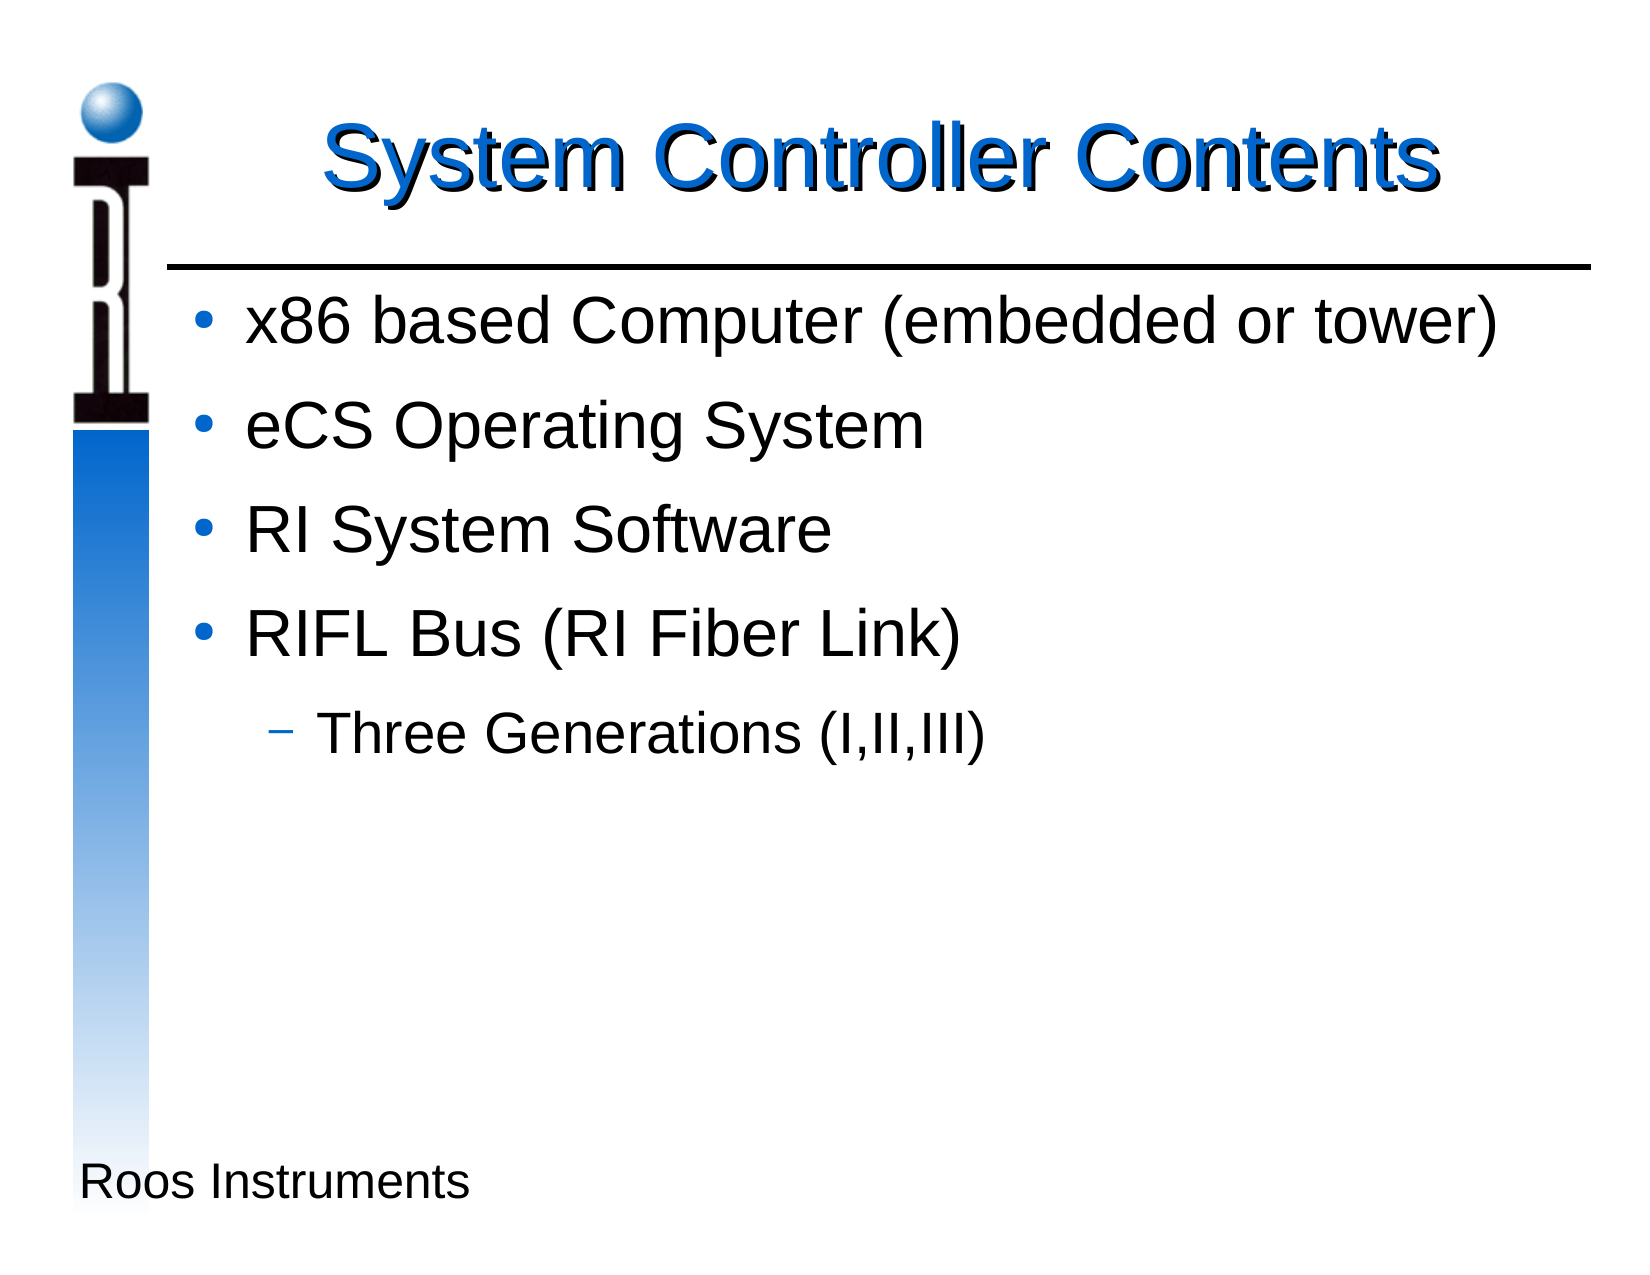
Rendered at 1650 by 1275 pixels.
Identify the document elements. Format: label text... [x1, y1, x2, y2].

picture [69, 78, 154, 430]
title System Controller Contents [171, 59, 1591, 253]
list x86 based Computer (embedded or tower) eCS Operating System RI System Software RIFL Bus (RI Fiber Link) Three Generations (I,II,III) [174, 283, 1591, 1094]
